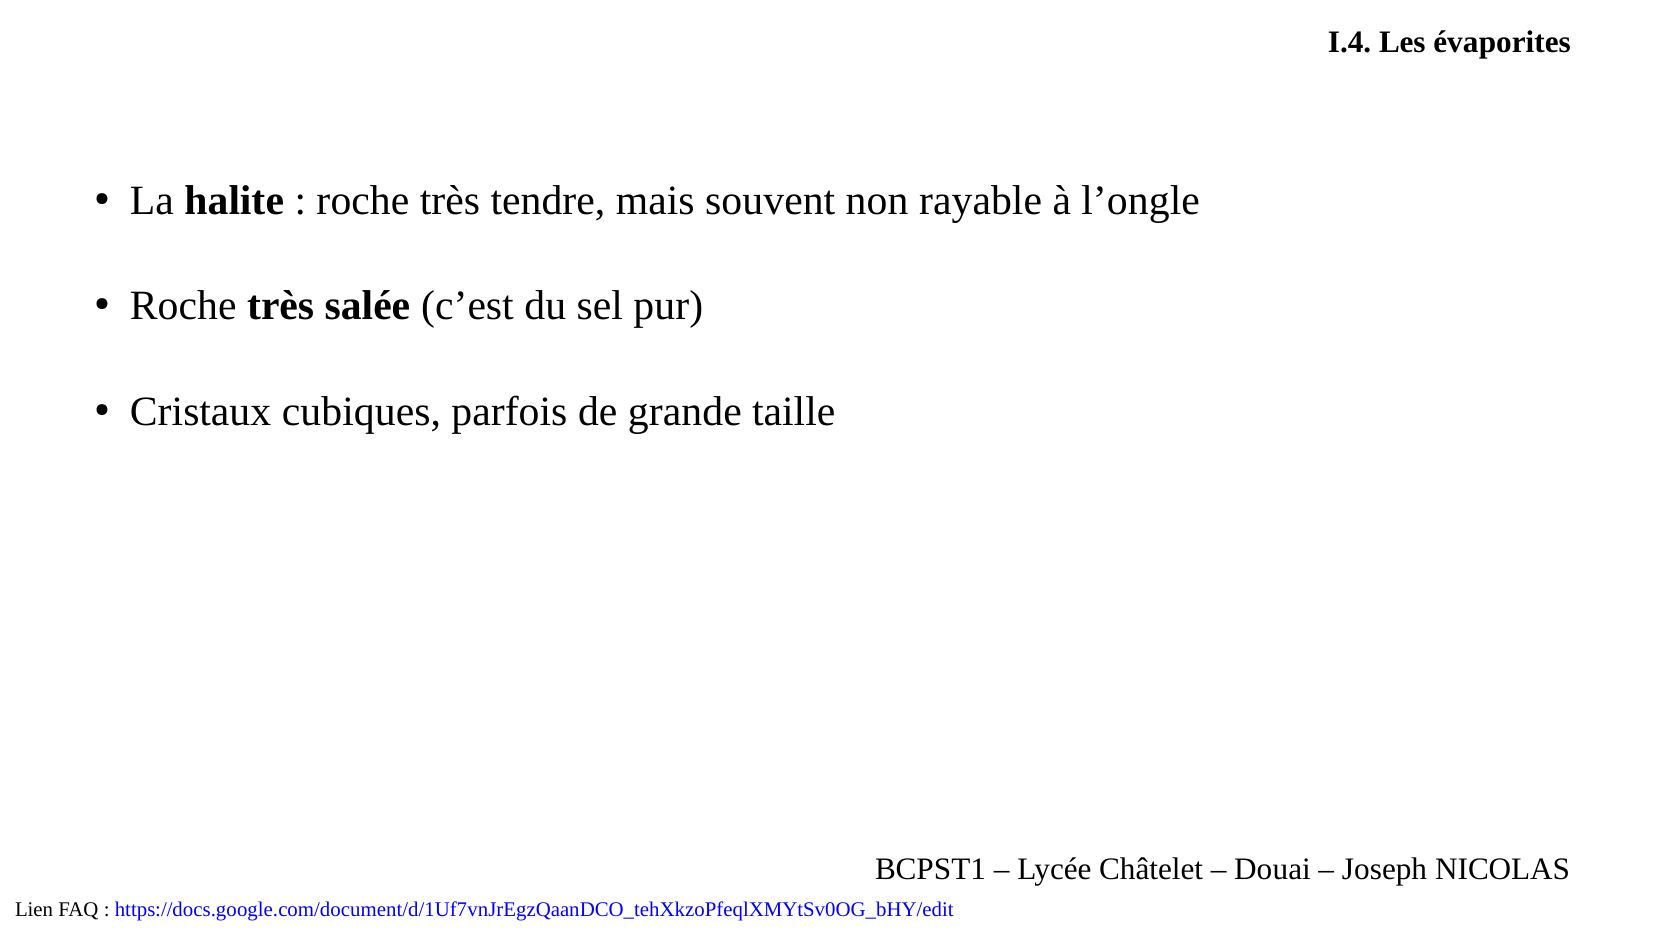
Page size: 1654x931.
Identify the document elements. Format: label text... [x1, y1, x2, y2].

text_box Lien FAQ : https://docs.google.com/document/d/1Uf7vnJrEgzQaanDCO_tehXkzoPfeqlXMYtSv0OG_bHY/edit [0, 897, 993, 931]
text_box I.4. Les évaporites [637, 5, 1572, 78]
text_box BCPST1 – Lycée Châtelet – Douai – Joseph NICOLAS [637, 832, 1571, 905]
text_box La halite : roche très tendre, mais souvent non rayable à l’ongle Roche très salée (c’est du sel pur) Cristaux cubiques, parfois de grande taille [94, 177, 1549, 756]
